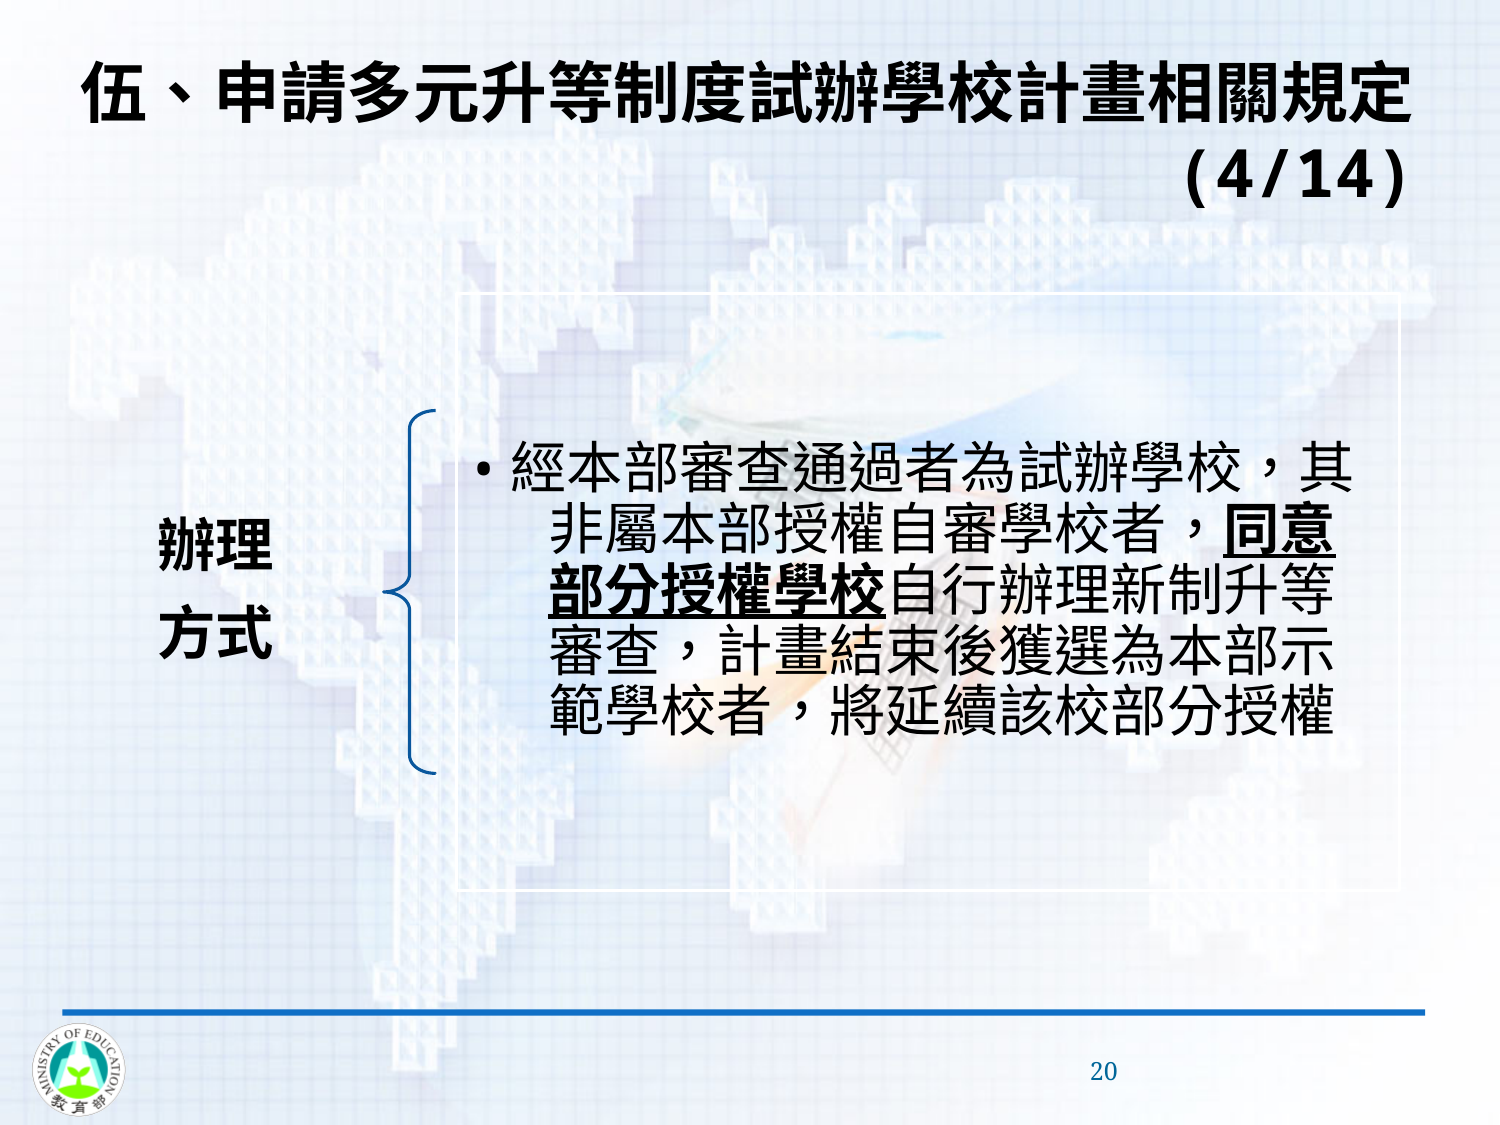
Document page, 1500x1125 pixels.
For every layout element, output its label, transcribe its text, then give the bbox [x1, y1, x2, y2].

text_box 辦理 方式 [124, 445, 384, 739]
text_box 伍、申請多元升等制度試辦學校計畫相關規定 (4/14) [65, 43, 1447, 218]
text_box [1074, 1042, 1426, 1103]
text_box 經本部審查通過者為試辦學校，其非屬本部授權自審學校者，同意部分授權學校自行辦理新制升等審查，計畫結束後獲選為本部示範學校者，將延續該校部分授權 [456, 293, 1400, 891]
